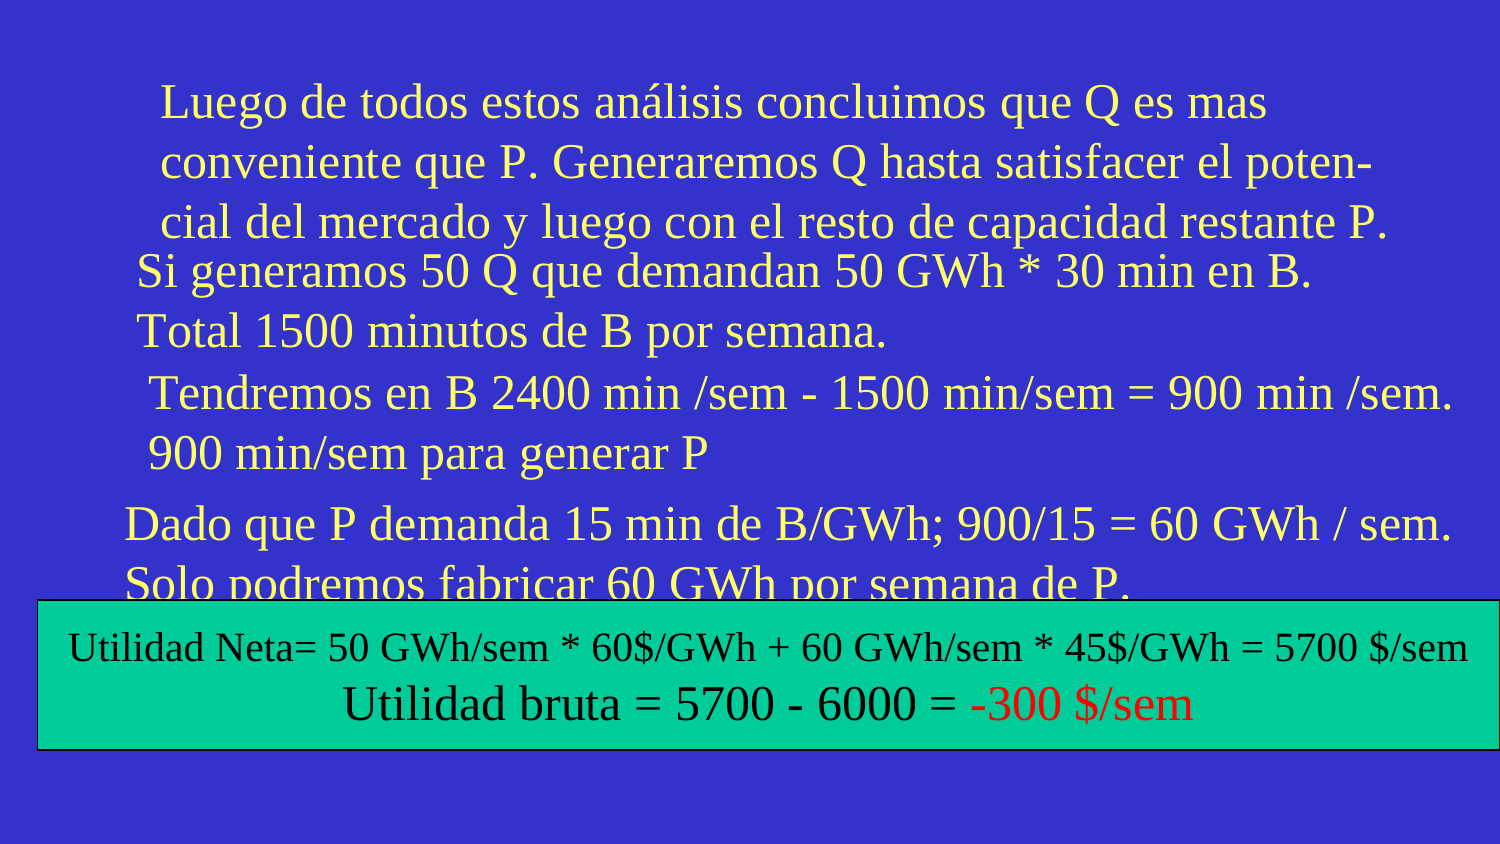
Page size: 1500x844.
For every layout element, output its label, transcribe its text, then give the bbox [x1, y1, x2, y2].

text_box Tendremos en B 2400 min /sem - 1500 min/sem = 900 min /sem. 900 min/sem para generar P [133, 351, 1470, 488]
text_box Dado que P demanda 15 min de B/GWh; 900/15 = 60 GWh / sem. Solo podremos fabricar 60 GWh por semana de P. [109, 483, 1468, 599]
text_box Utilidad Neta= 50 GWh/sem * 60$/GWh + 60 GWh/sem * 45$/GWh = 5700 $/sem Utilidad bruta = 5700 - 6000 = -300 $/sem [37, 599, 1500, 750]
text_box Luego de todos estos análisis concluimos que Q es mas conveniente que P. Generaremos Q hasta satisfacer el poten- cial del mercado y luego con el resto de capacidad restante P. [145, 61, 1406, 257]
text_box Si generamos 50 Q que demandan 50 GWh * 30 min en B. Total 1500 minutos de B por semana. [121, 230, 1329, 366]
